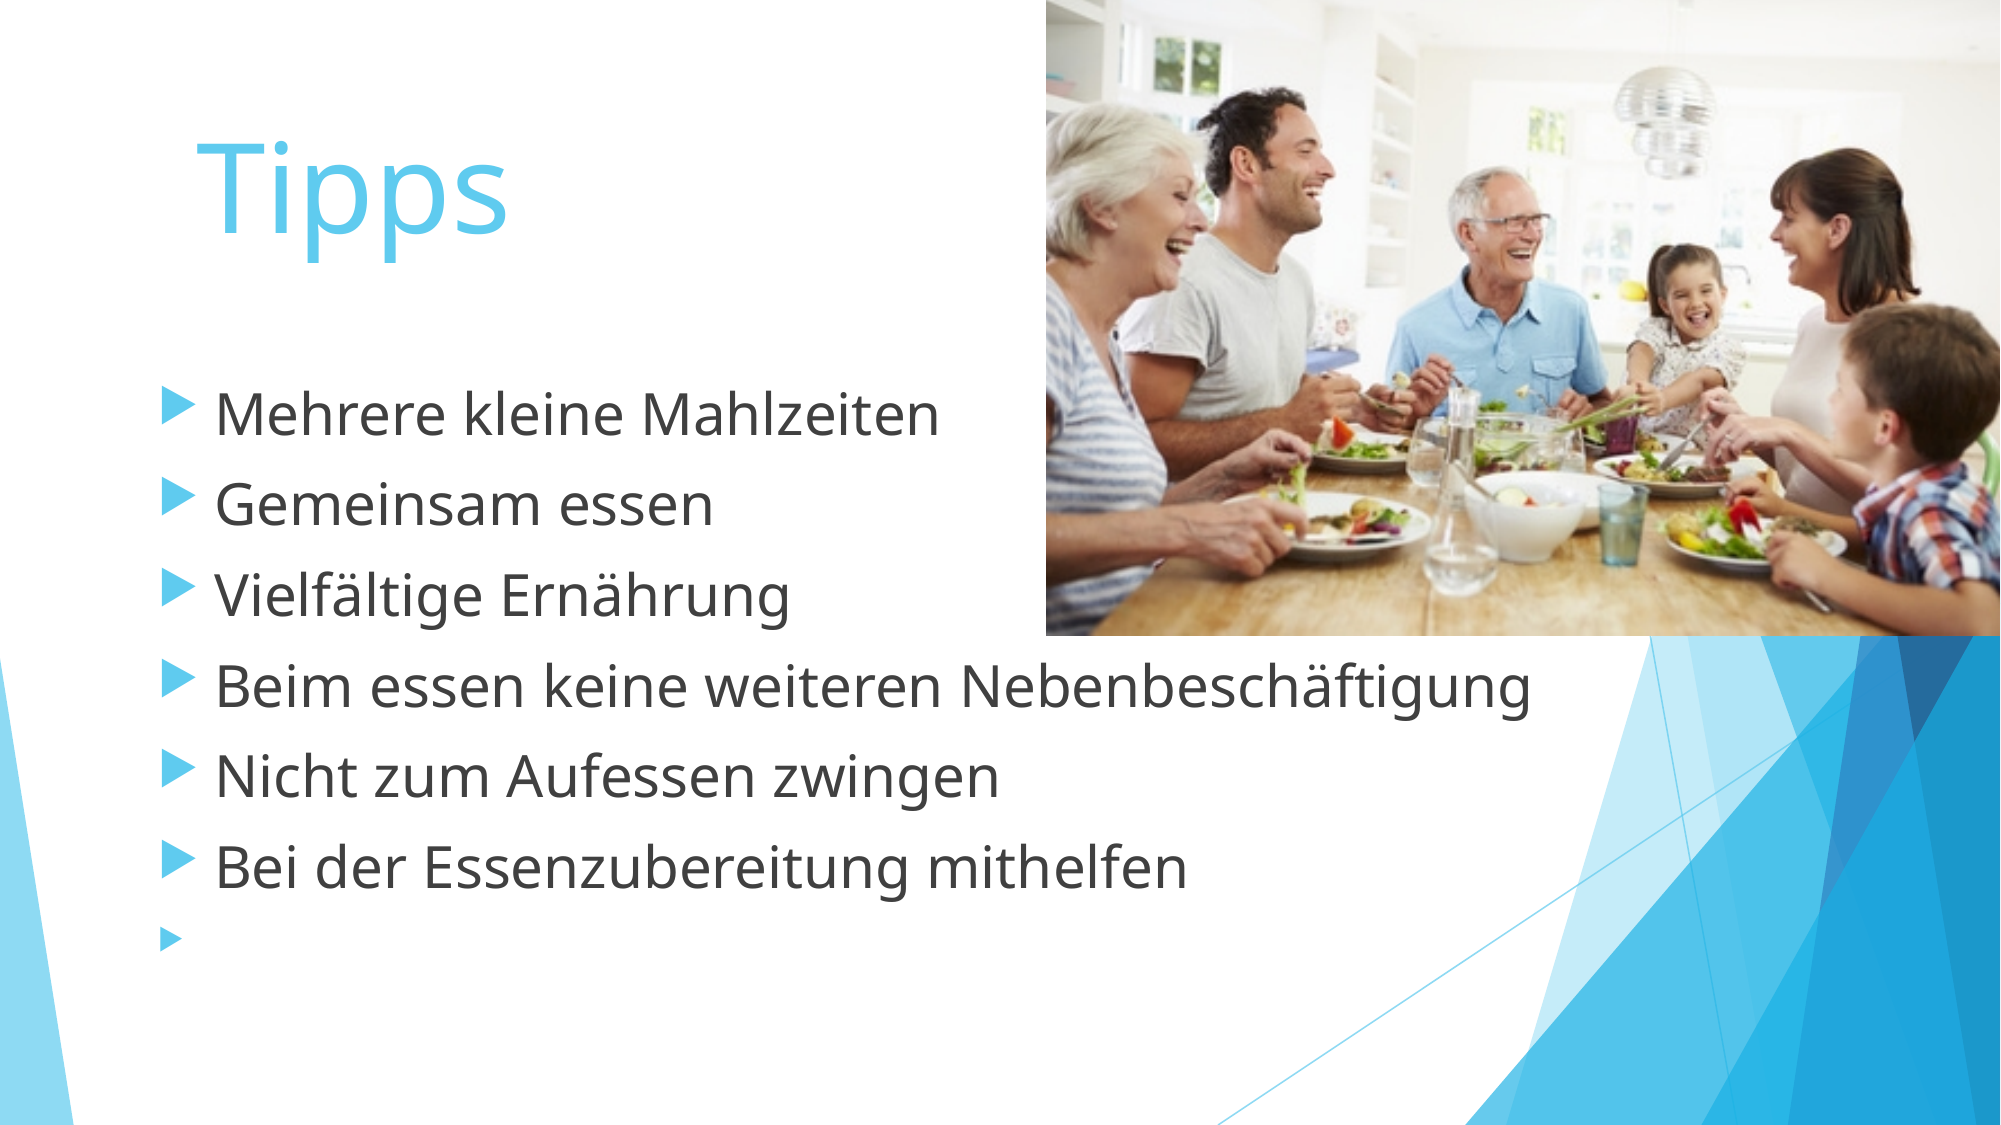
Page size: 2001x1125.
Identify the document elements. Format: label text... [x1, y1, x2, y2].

picture [1046, 0, 2000, 636]
title Tipps [181, 100, 1592, 318]
list Mehrere kleine Mahlzeiten Gemeinsam essen Vielfältige Ernährung Beim essen keine weiteren Nebenbeschäftigung Nicht zum Aufessen zwingen Bei der Essenzubereitung mithelfen [142, 369, 1554, 1007]
